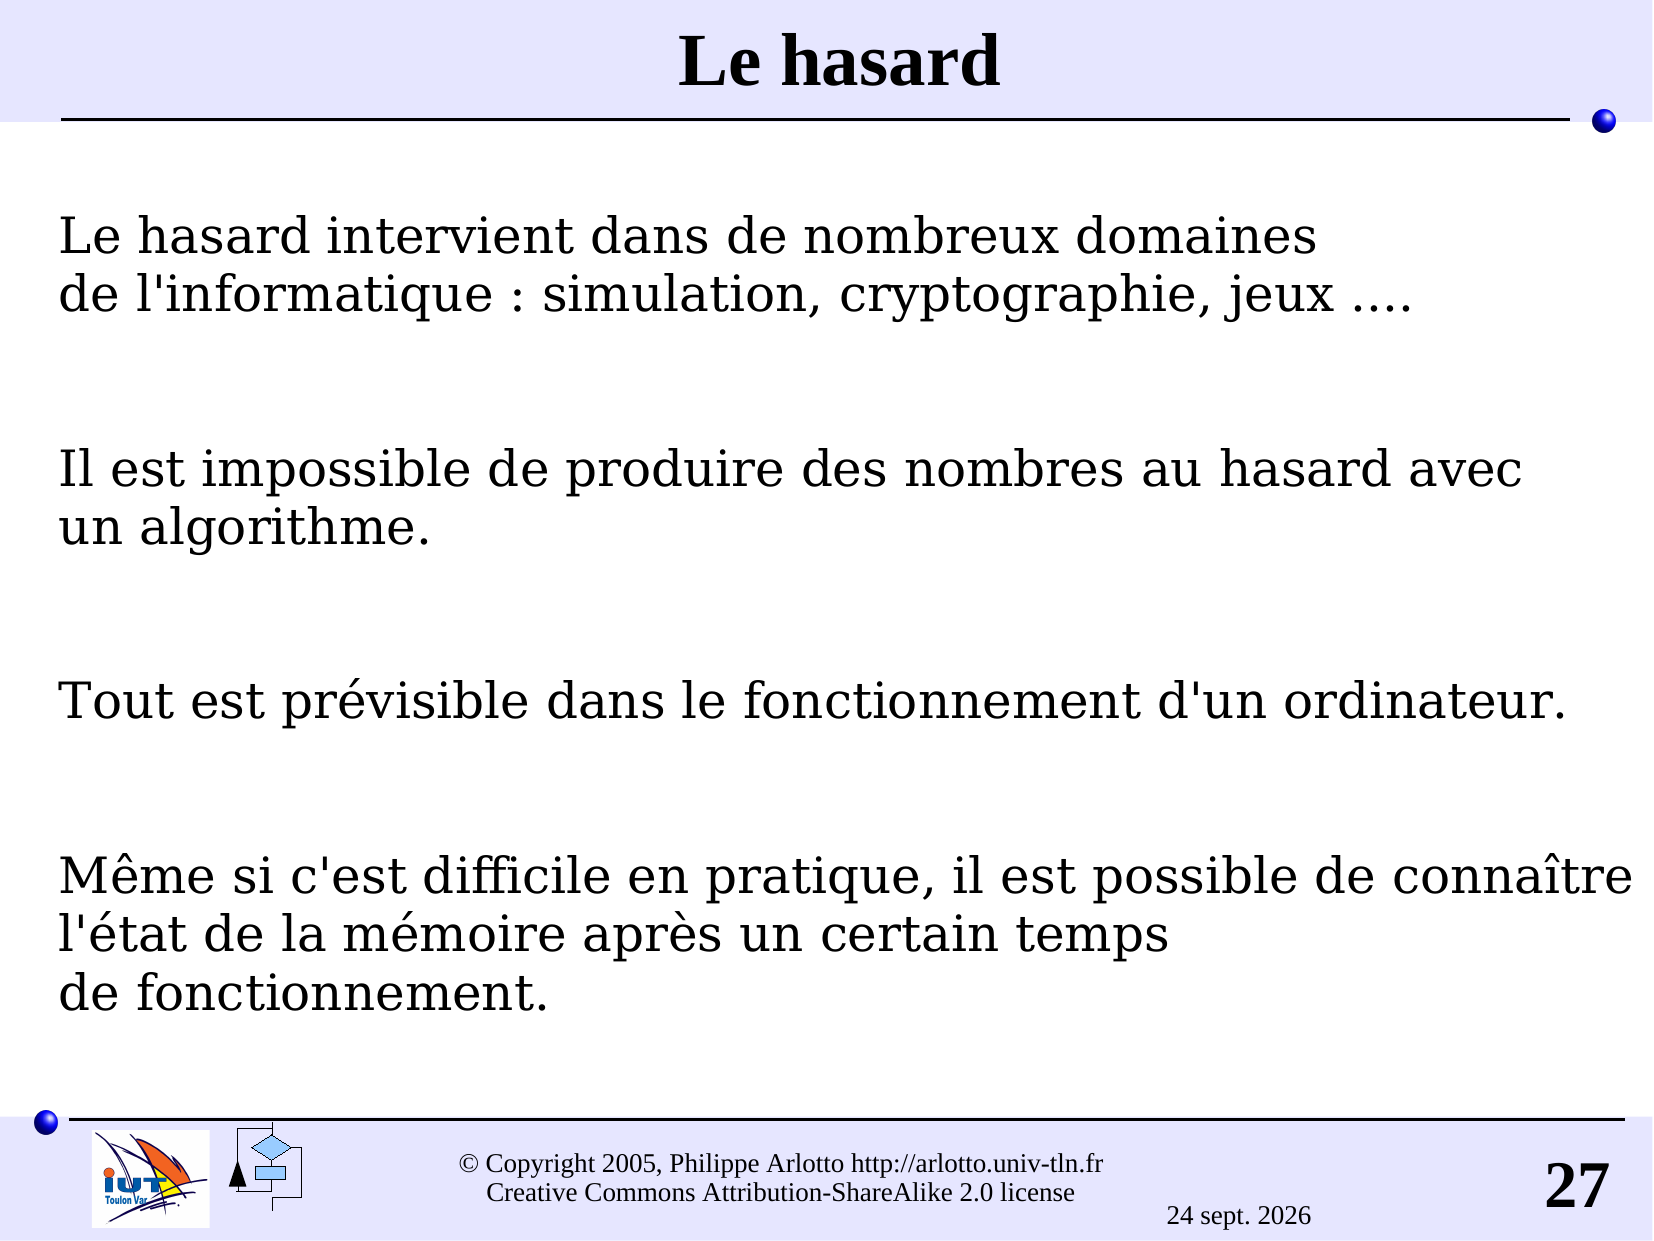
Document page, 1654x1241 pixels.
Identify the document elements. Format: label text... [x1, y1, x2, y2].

text_box Le hasard intervient dans de nombreux domaines de l'informatique : simulation, cryptographie, jeux .... Il est impossible de produire des nombres au hasard avec un algorithme. Tout est prévisible dans le fonctionnement d'un ordinateur. Même si c'est difficile en pratique, il est possible de connaître l'état de la mémoire après un certain temps de fonctionnement. [59, 206, 1636, 1085]
title Le hasard [95, 11, 1585, 110]
